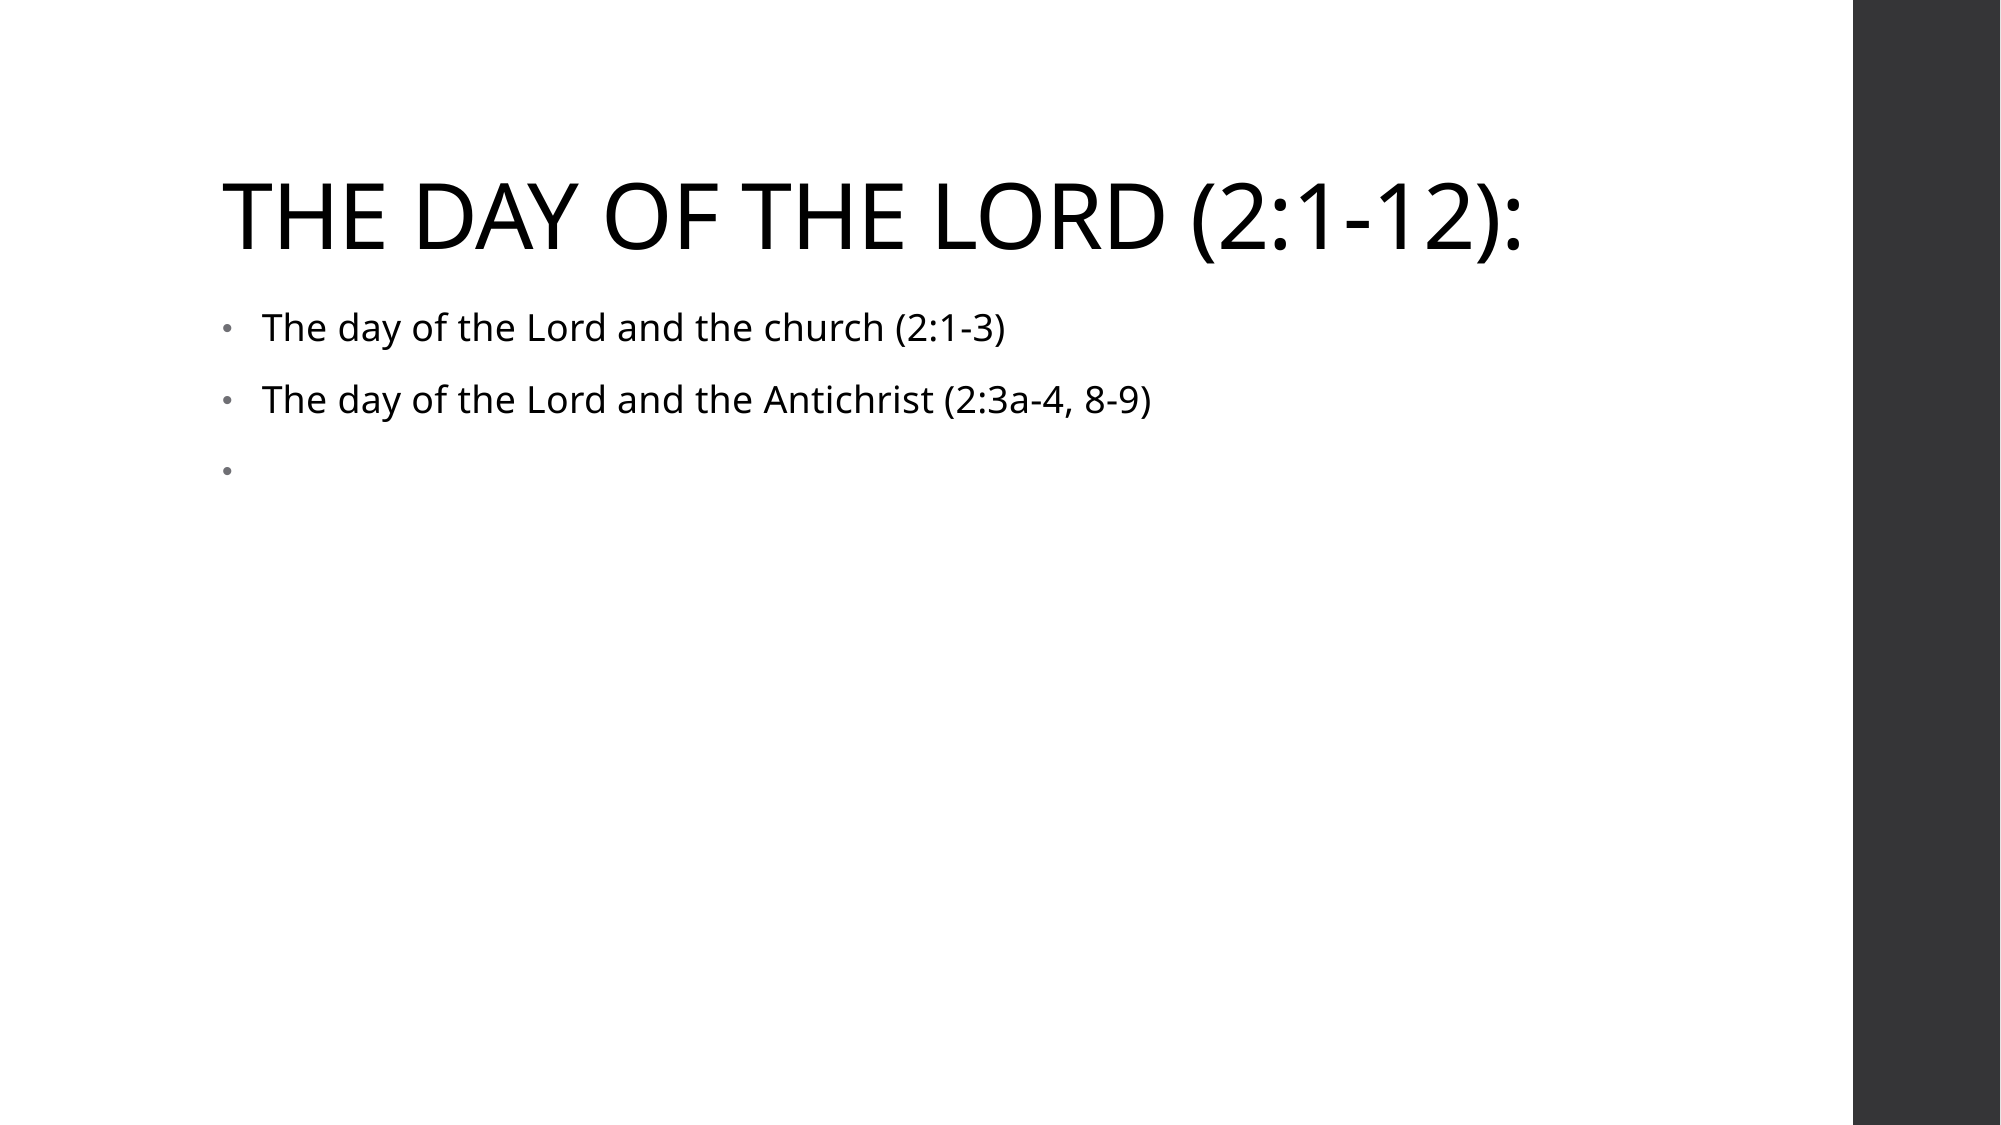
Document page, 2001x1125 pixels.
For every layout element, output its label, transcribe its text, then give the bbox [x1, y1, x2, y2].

list The day of the Lord and the church (2:1-3) The day of the Lord and the Antichrist (2:3a-4, 8-9) [206, 299, 1617, 1014]
title THE DAY OF THE LORD (2:1-12): [206, 60, 1797, 278]
